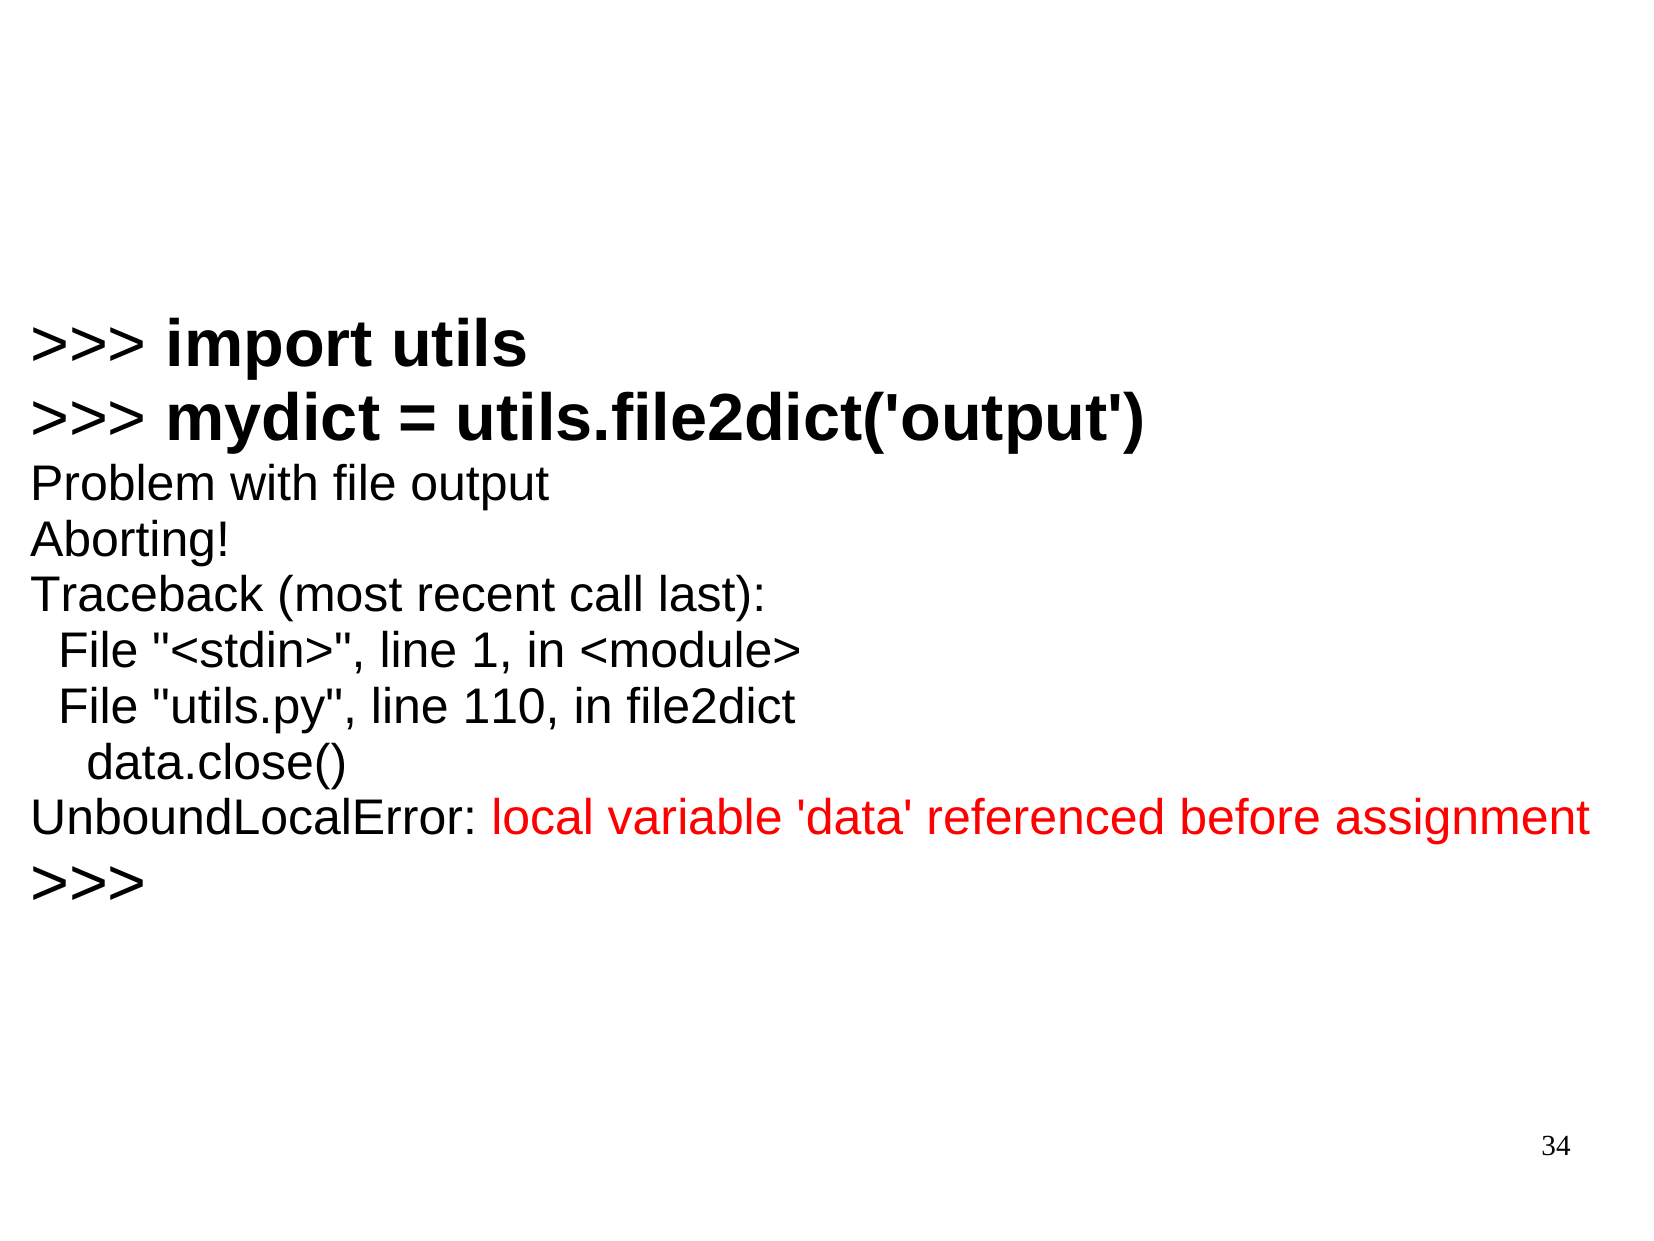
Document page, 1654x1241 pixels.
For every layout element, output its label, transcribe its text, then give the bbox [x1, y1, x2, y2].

text_box >>> import utils >>> mydict = utils.file2dict('output') Problem with file output Aborting! Traceback (most recent call last): File "<stdin>", line 1, in <module> File "utils.py", line 110, in file2dict data.close() UnboundLocalError: local variable 'data' referenced before assignment >>> [12, 295, 1625, 1054]
